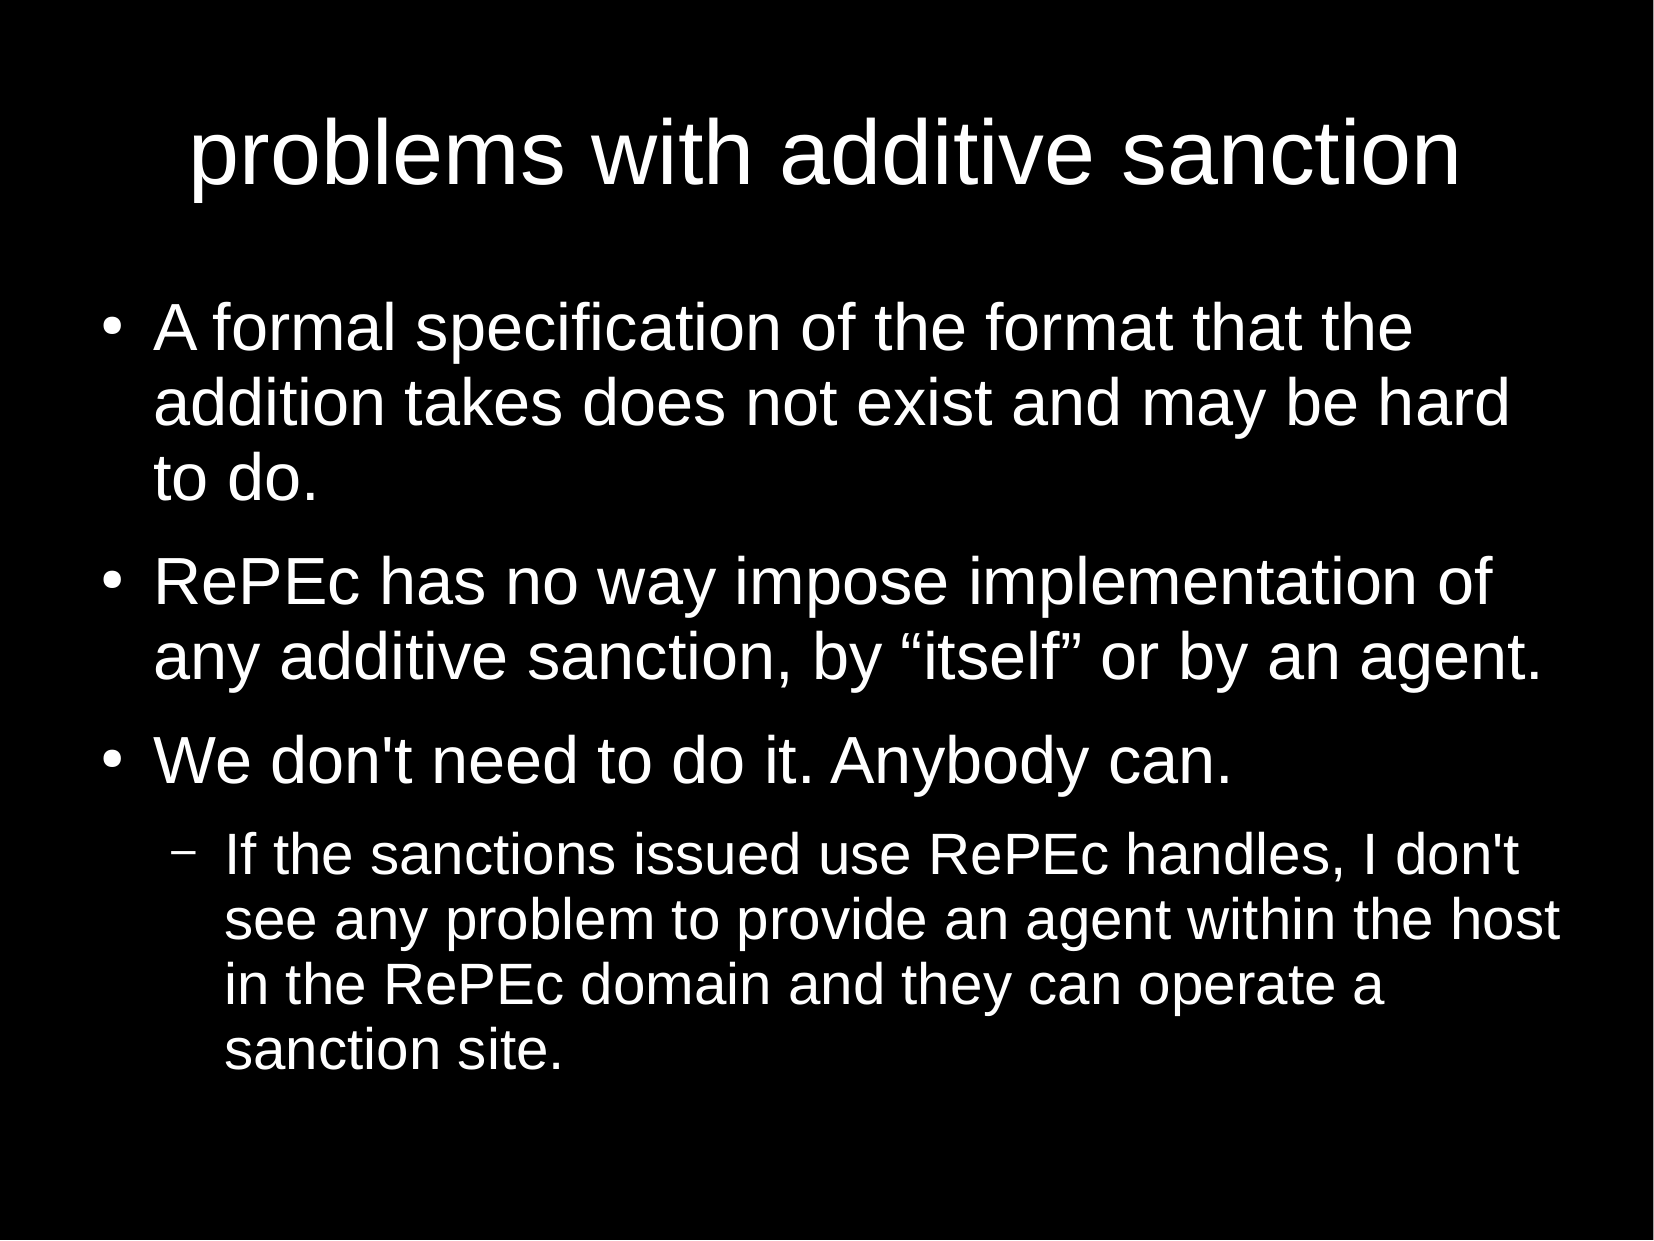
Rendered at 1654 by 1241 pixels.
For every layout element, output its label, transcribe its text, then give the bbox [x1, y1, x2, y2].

list A formal specification of the format that the addition takes does not exist and may be hard to do. RePEc has no way impose implementation of any additive sanction, by “itself” or by an agent. We don't need to do it. Anybody can. If the sanctions issued use RePEc handles, I don't see any problem to provide an agent within the host in the RePEc domain and they can operate a sanction site. [82, 290, 1571, 1123]
title problems with additive sanction [82, 49, 1571, 257]
